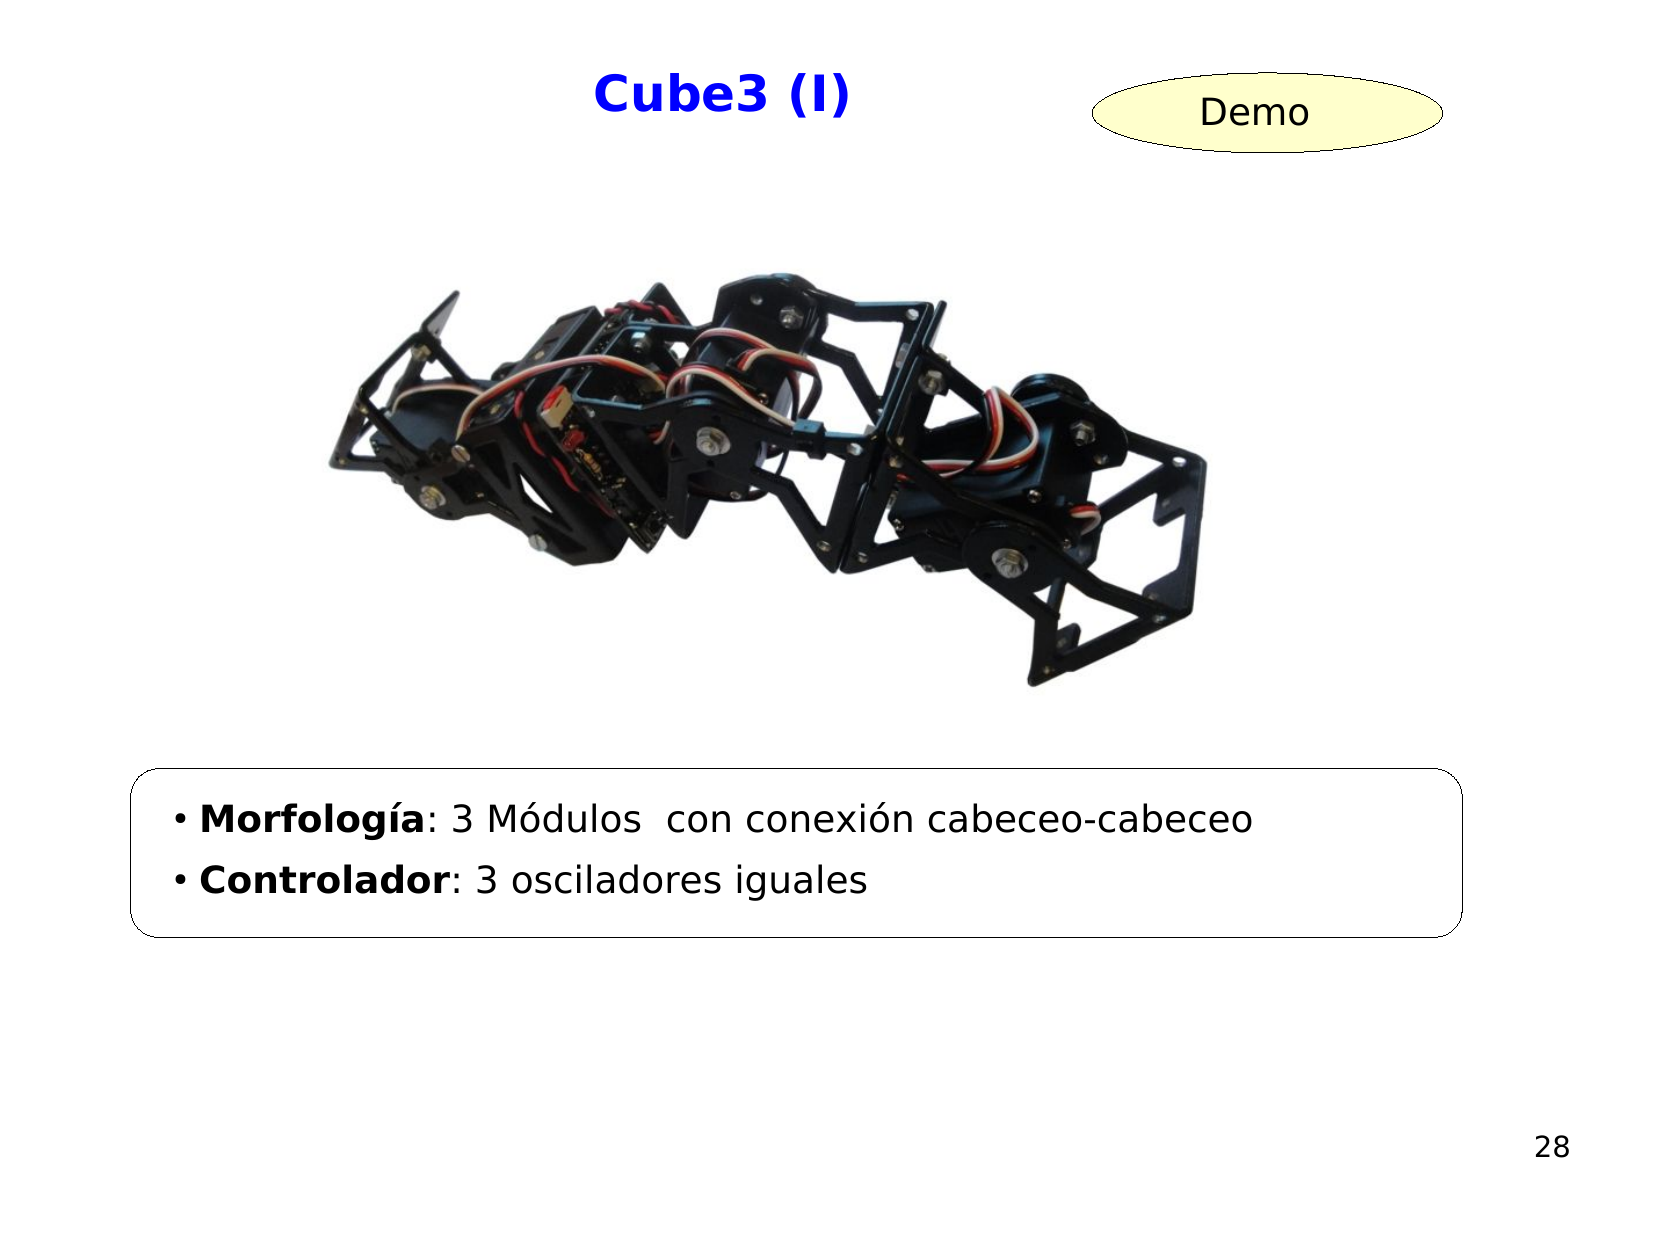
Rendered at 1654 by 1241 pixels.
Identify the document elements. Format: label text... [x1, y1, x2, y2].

text_box Demo [1184, 83, 1326, 142]
picture [303, 250, 1231, 708]
text_box Cube3 (I) [578, 57, 867, 131]
text_box Morfología: 3 Módulos con conexión cabeceo-cabeceo Controlador: 3 osciladores iguales [159, 790, 1270, 910]
text_box [1092, 72, 1443, 153]
